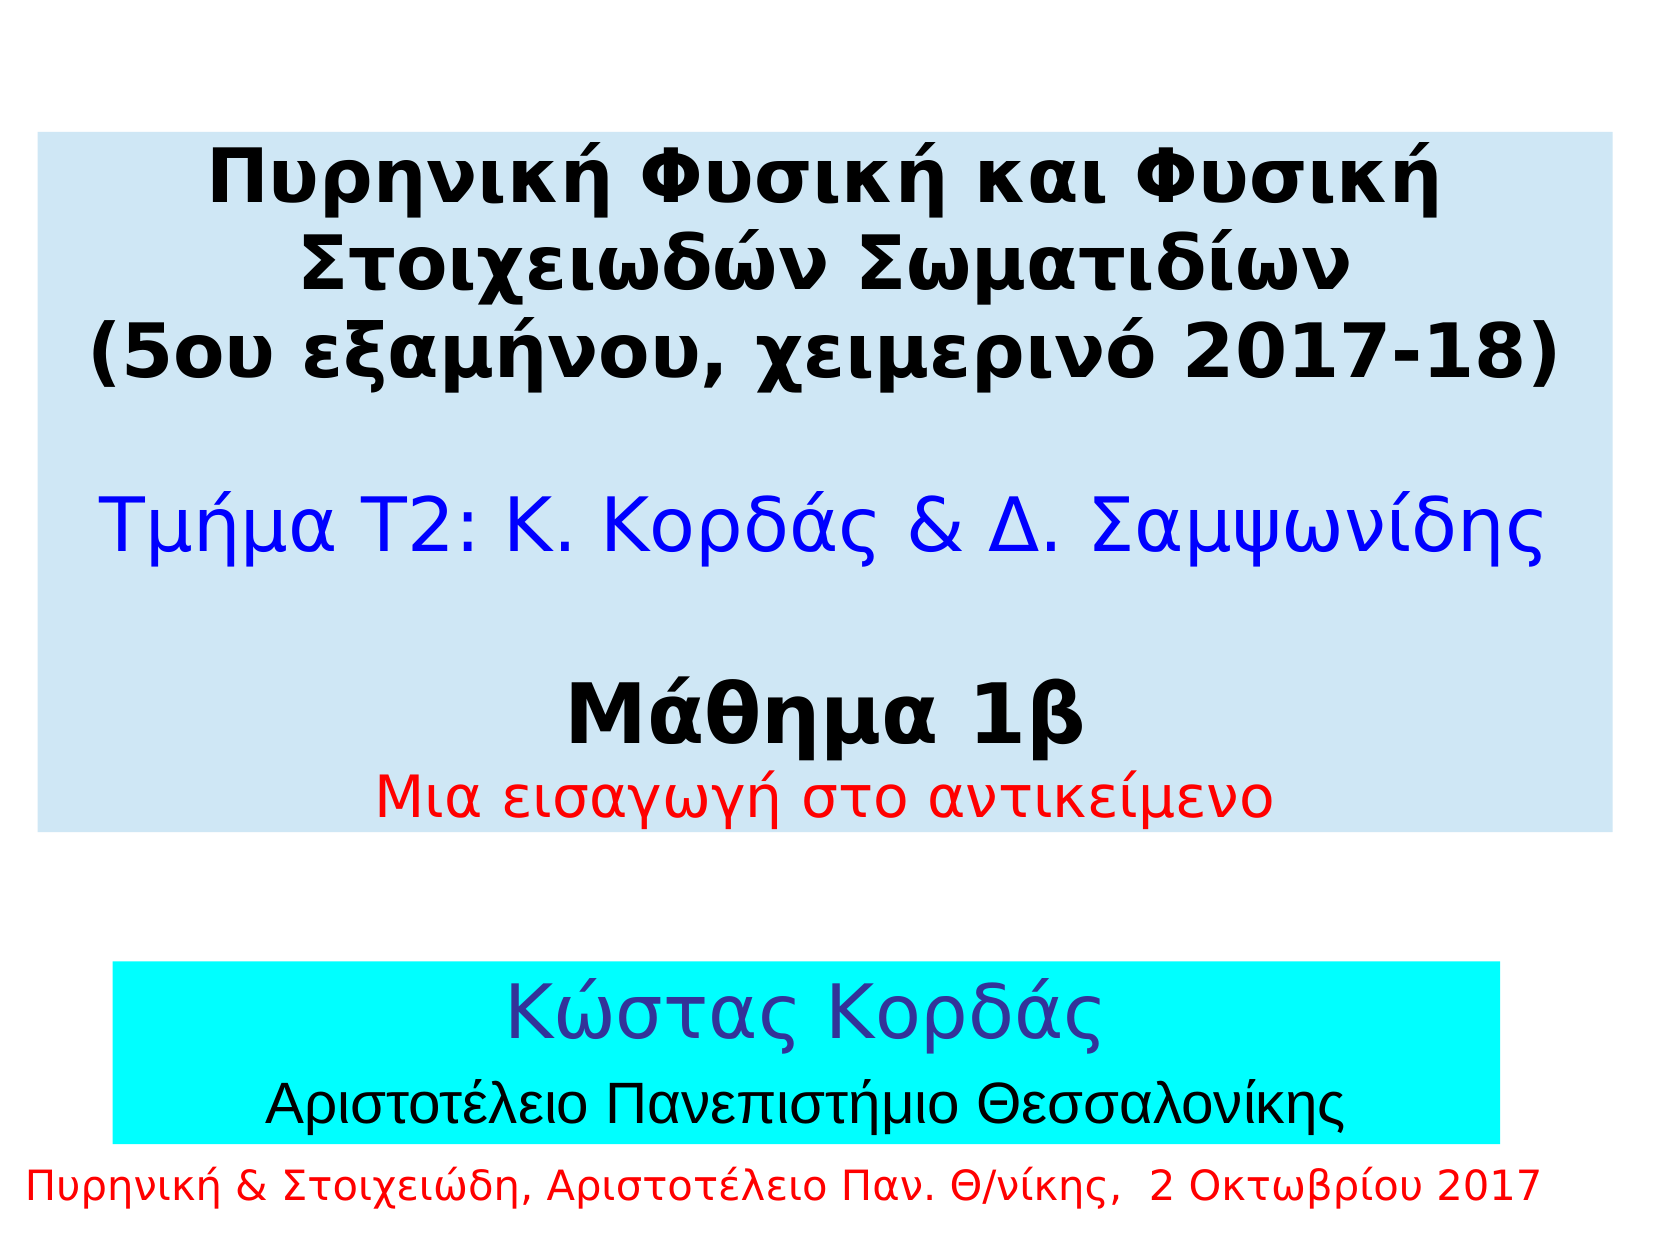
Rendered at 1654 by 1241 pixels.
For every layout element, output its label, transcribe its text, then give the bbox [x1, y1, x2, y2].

text_box Πυρηνική & Στοιχειώδη, Αριστοτέλειο Παν. Θ/νίκης, 2 Οκτωβρίου 2017 [10, 1154, 1559, 1219]
text_box Κώστας Κορδάς Αριστοτέλειο Πανεπιστήμιο Θεσσαλονίκης [112, 961, 1501, 1145]
title Πυρηνική Φυσική και Φυσική Στοιχειωδών Σωματιδίων (5ου εξαμήνου, χειμερινό 2017-18) Τμήμα T2: Κ. Κορδάς & Δ. Σαμψωνίδης Μάθημα 1β Μια εισαγωγή στο αντικείμενο [37, 131, 1613, 833]
